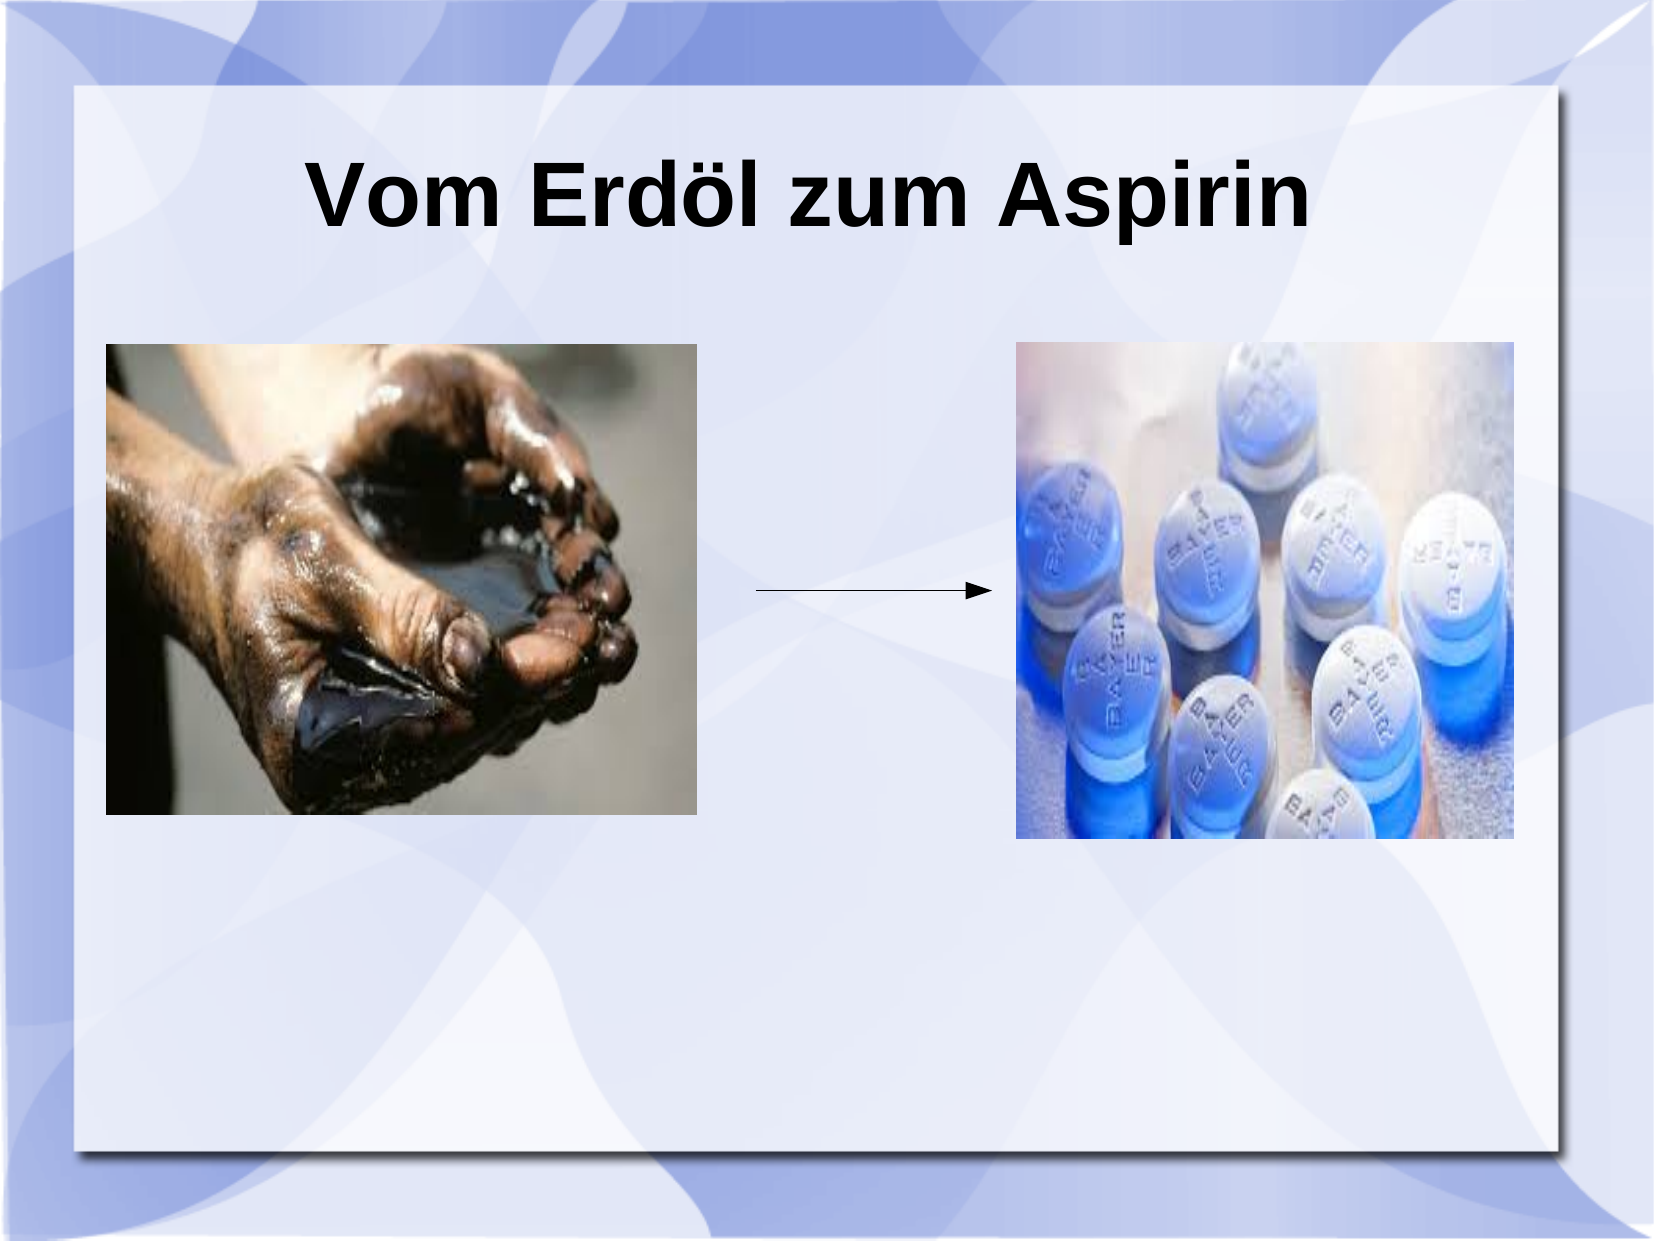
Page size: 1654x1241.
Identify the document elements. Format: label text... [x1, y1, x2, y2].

picture [0, 0, 1654, 1241]
title Vom Erdöl zum Aspirin [82, 90, 1536, 298]
